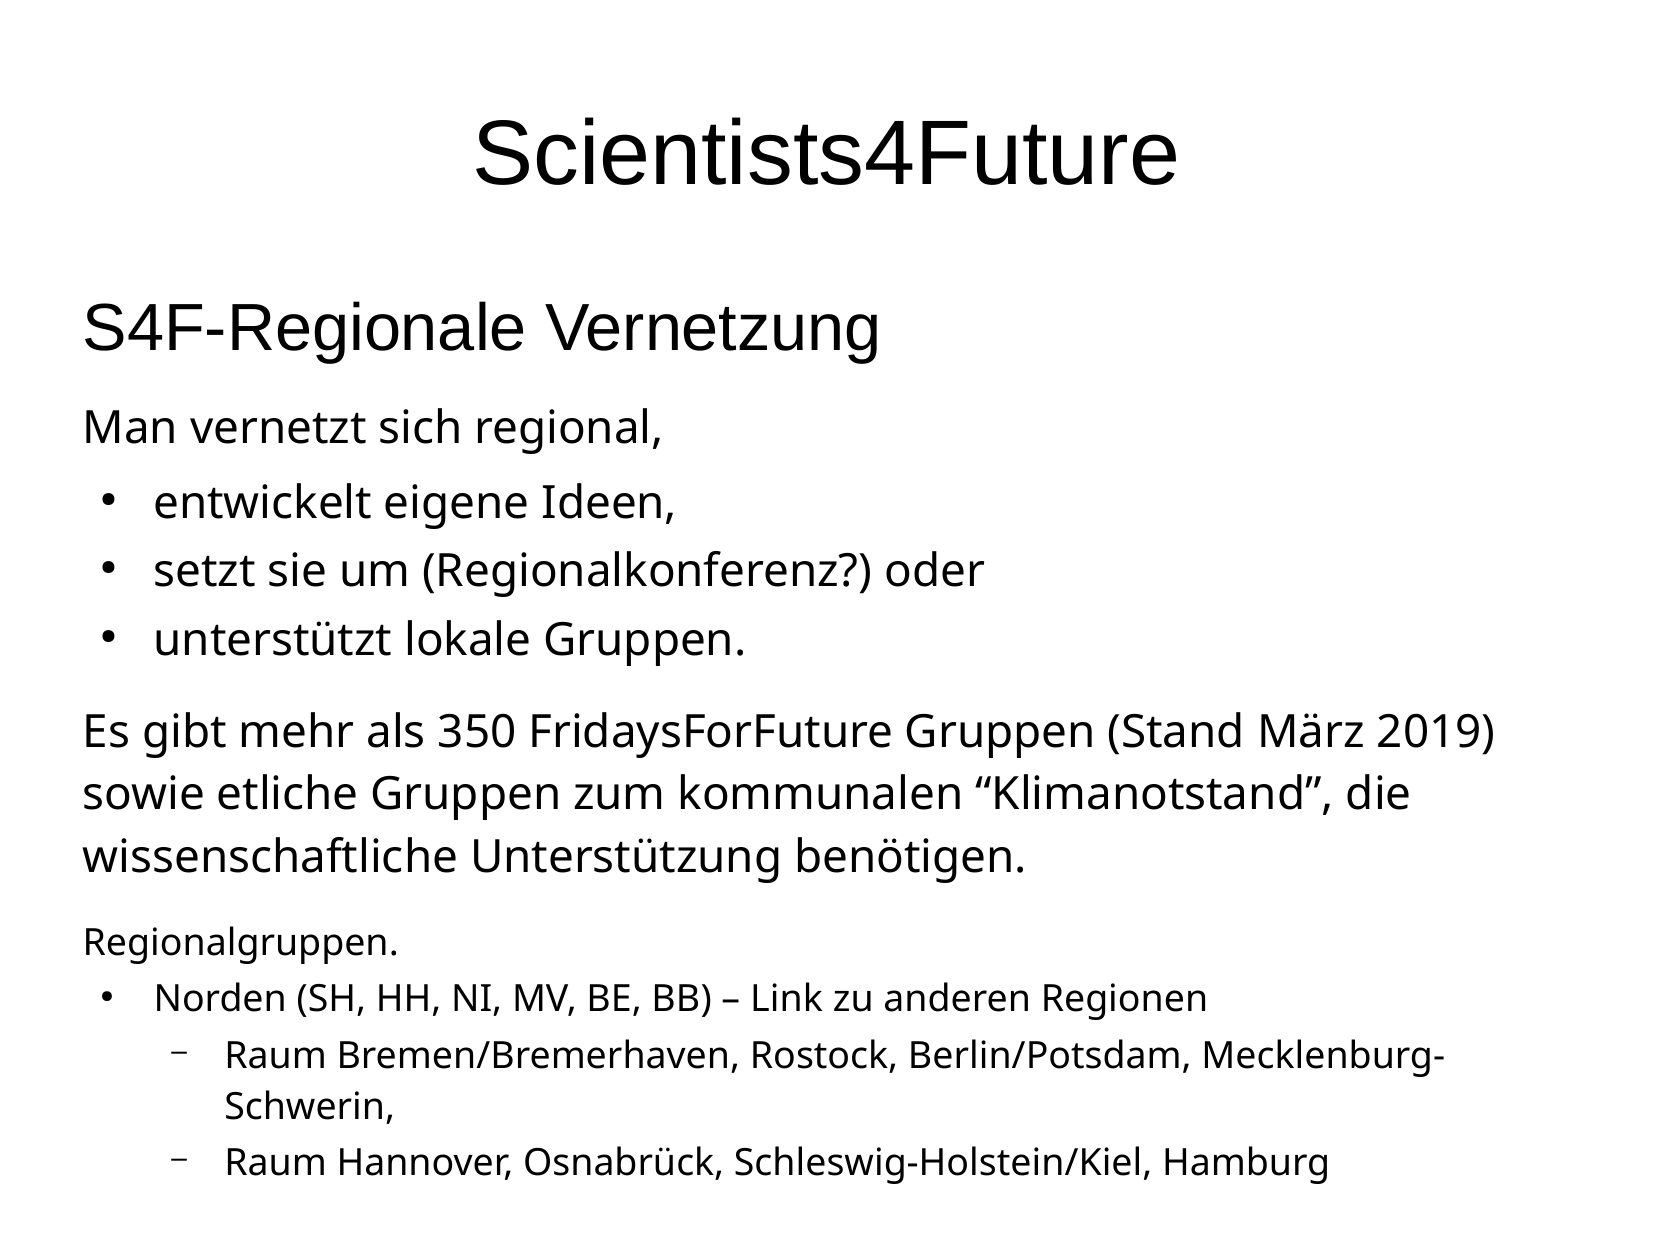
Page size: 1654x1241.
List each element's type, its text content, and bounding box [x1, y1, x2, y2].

list S4F-Regionale Vernetzung Man vernetzt sich regional, entwickelt eigene Ideen, setzt sie um (Regionalkonferenz?) oder unterstützt lokale Gruppen. Es gibt mehr als 350 FridaysForFuture Gruppen (Stand März 2019) sowie etliche Gruppen zum kommunalen “Klimanotstand”, die wissenschaftliche Unterstützung benötigen. Regionalgruppen. Norden (SH, HH, NI, MV, BE, BB) – Link zu anderen Regionen Raum Bremen/Bremerhaven, Rostock, Berlin/Potsdam, Mecklenburg-Schwerin, Raum Hannover, Osnabrück, Schleswig-Holstein/Kiel, Hamburg [82, 290, 1571, 1109]
title Scientists4Future [82, 49, 1571, 257]
